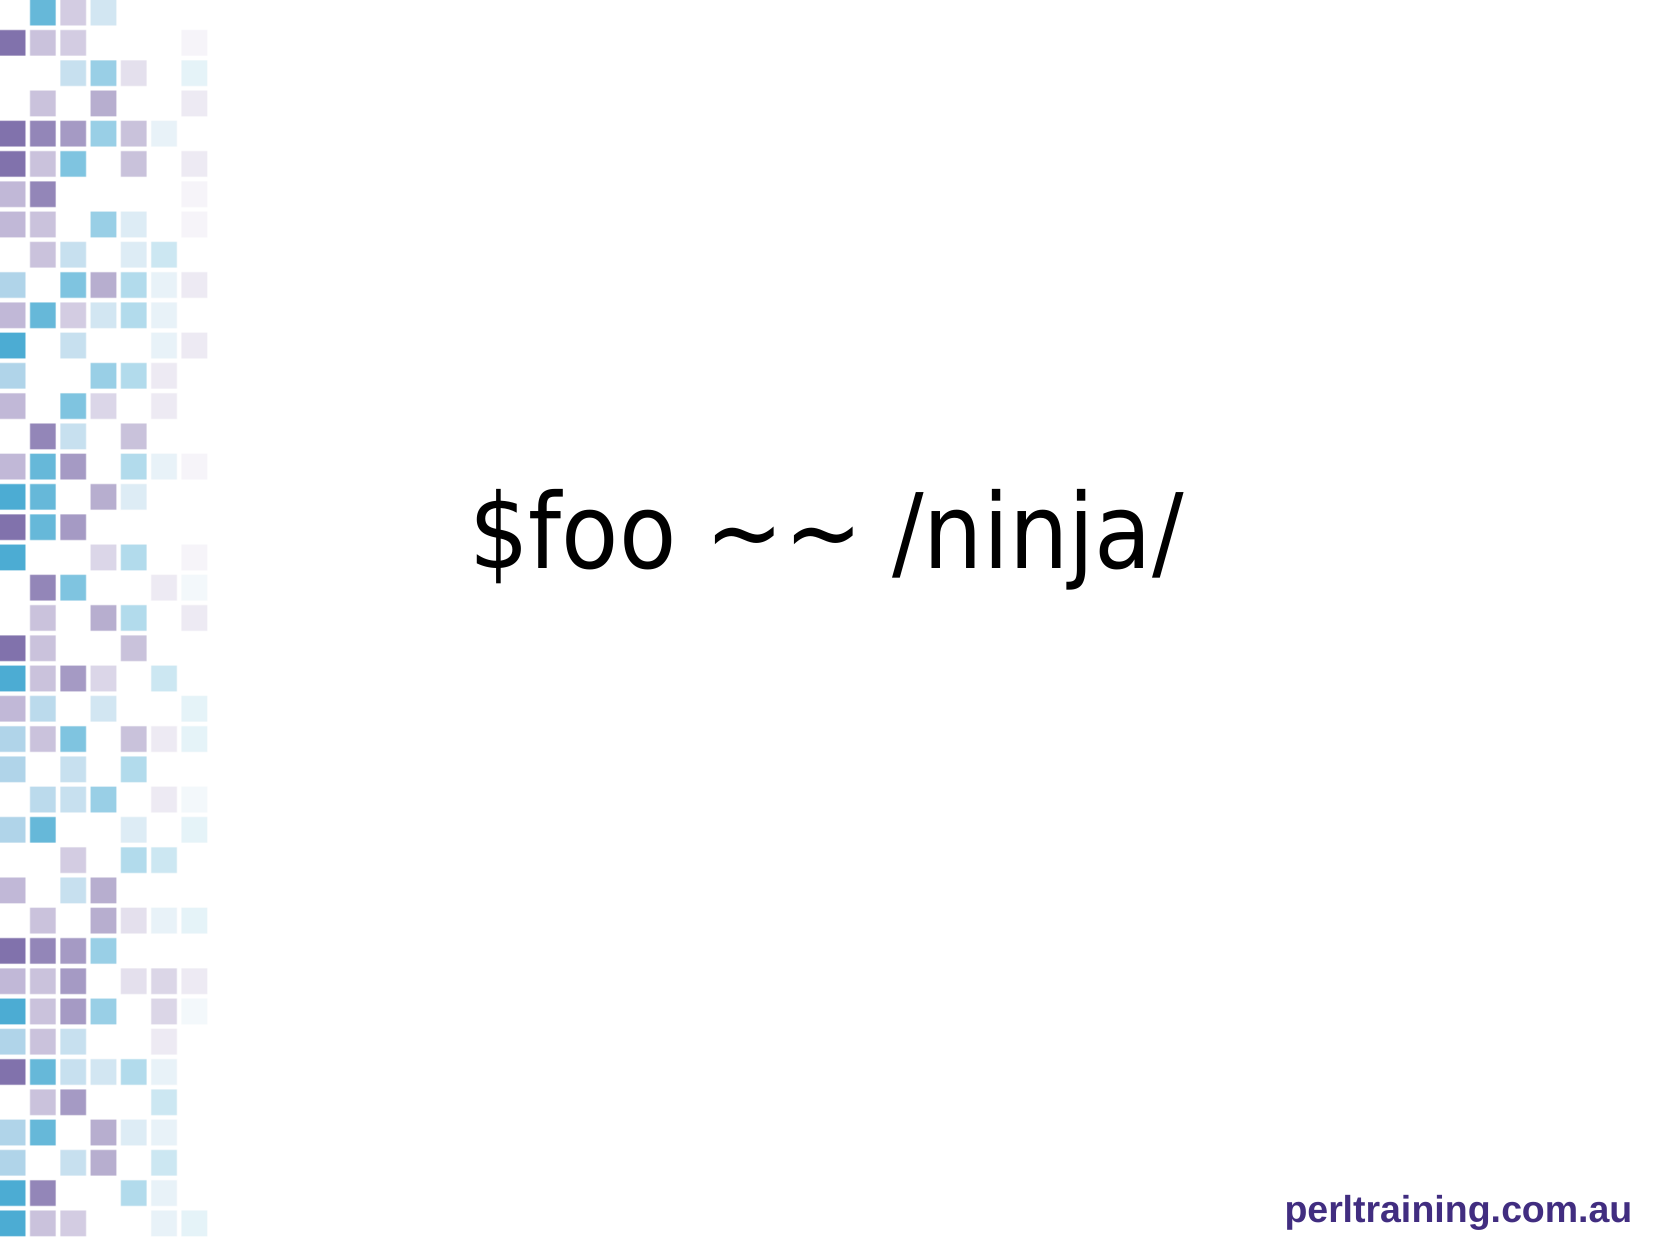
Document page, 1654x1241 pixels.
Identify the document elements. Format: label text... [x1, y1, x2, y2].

title $foo ~~ /ninja/ [82, 49, 1571, 1123]
picture [0, 0, 212, 1241]
